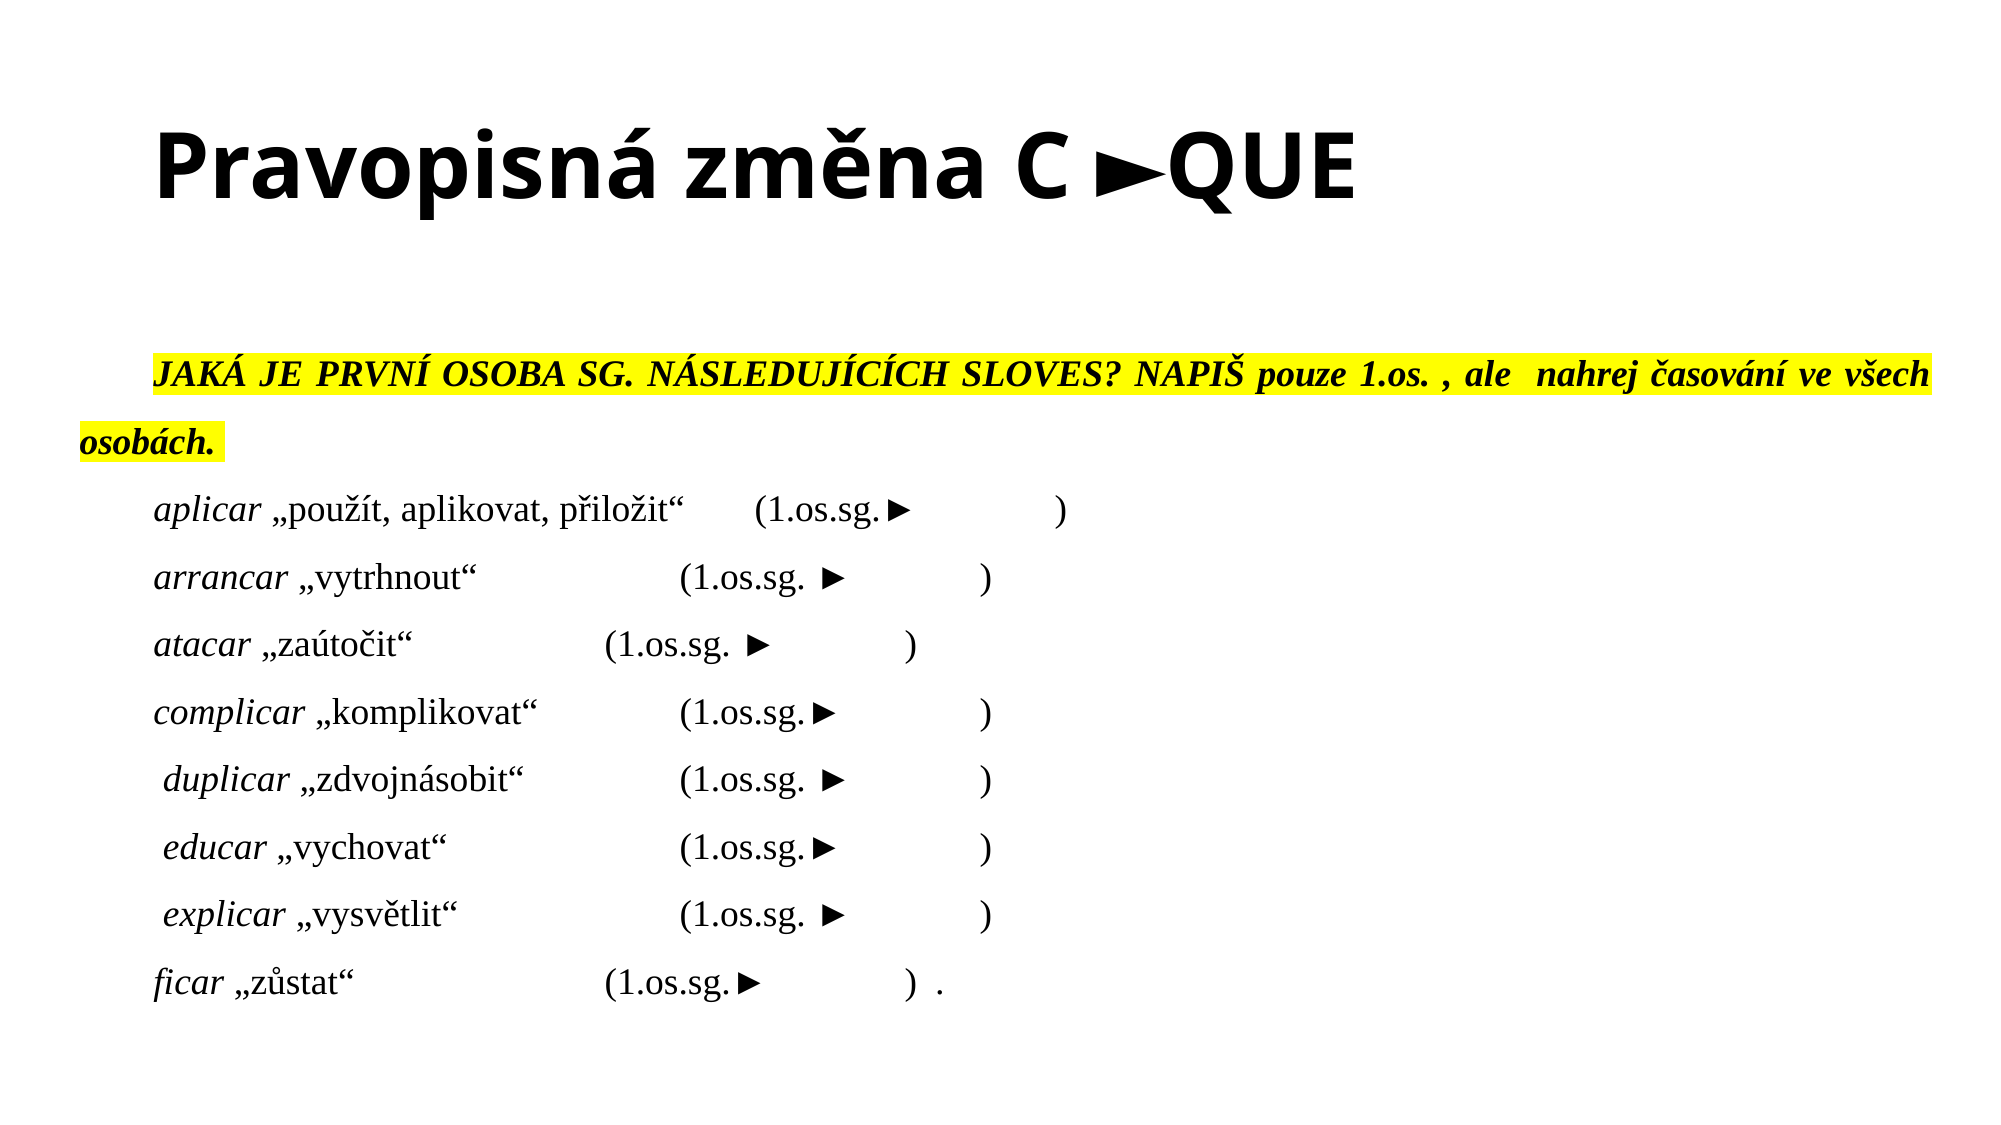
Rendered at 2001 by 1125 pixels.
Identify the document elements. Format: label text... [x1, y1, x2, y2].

title Pravopisná změna C ►QUE [137, 59, 1863, 278]
text_box JAKÁ JE PRVNÍ OSOBA SG. NÁSLEDUJÍCÍCH SLOVES? NAPIŠ pouze 1.os. , ale nahrej časování ve všech osobách. aplicar „použít, aplikovat, přiložit“ (1.os.sg.► ) arrancar „vytrhnout“ (1.os.sg. ► ) atacar „zaútočit“ (1.os.sg. ► ) complicar „komplikovat“ (1.os.sg.► ) duplicar „zdvojnásobit“ (1.os.sg. ► ) educar „vychovat“ (1.os.sg.► ) explicar „vysvětlit“ (1.os.sg. ► ) ficar „zůstat“ (1.os.sg.► ) . [65, 319, 1947, 1009]
